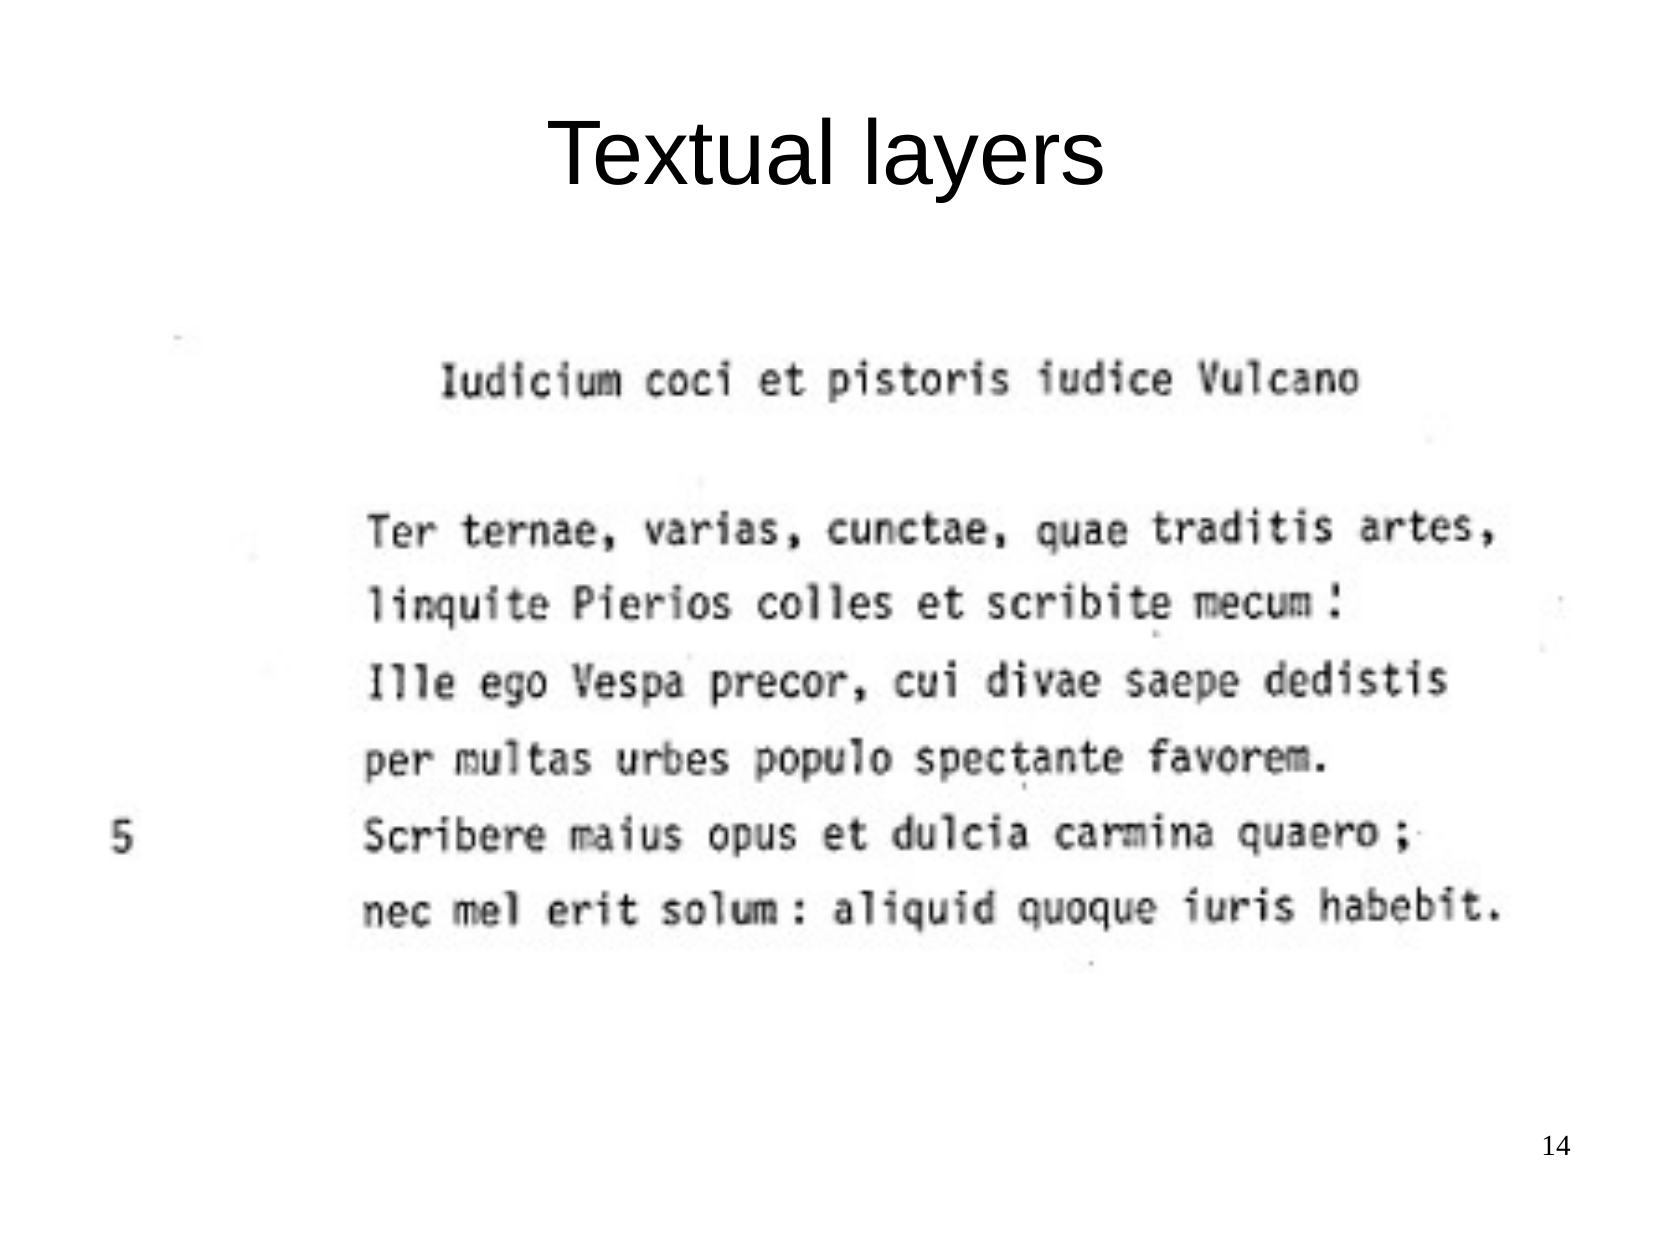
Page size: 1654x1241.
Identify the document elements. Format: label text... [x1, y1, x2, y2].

picture [82, 326, 1571, 974]
title Textual layers [82, 49, 1571, 257]
